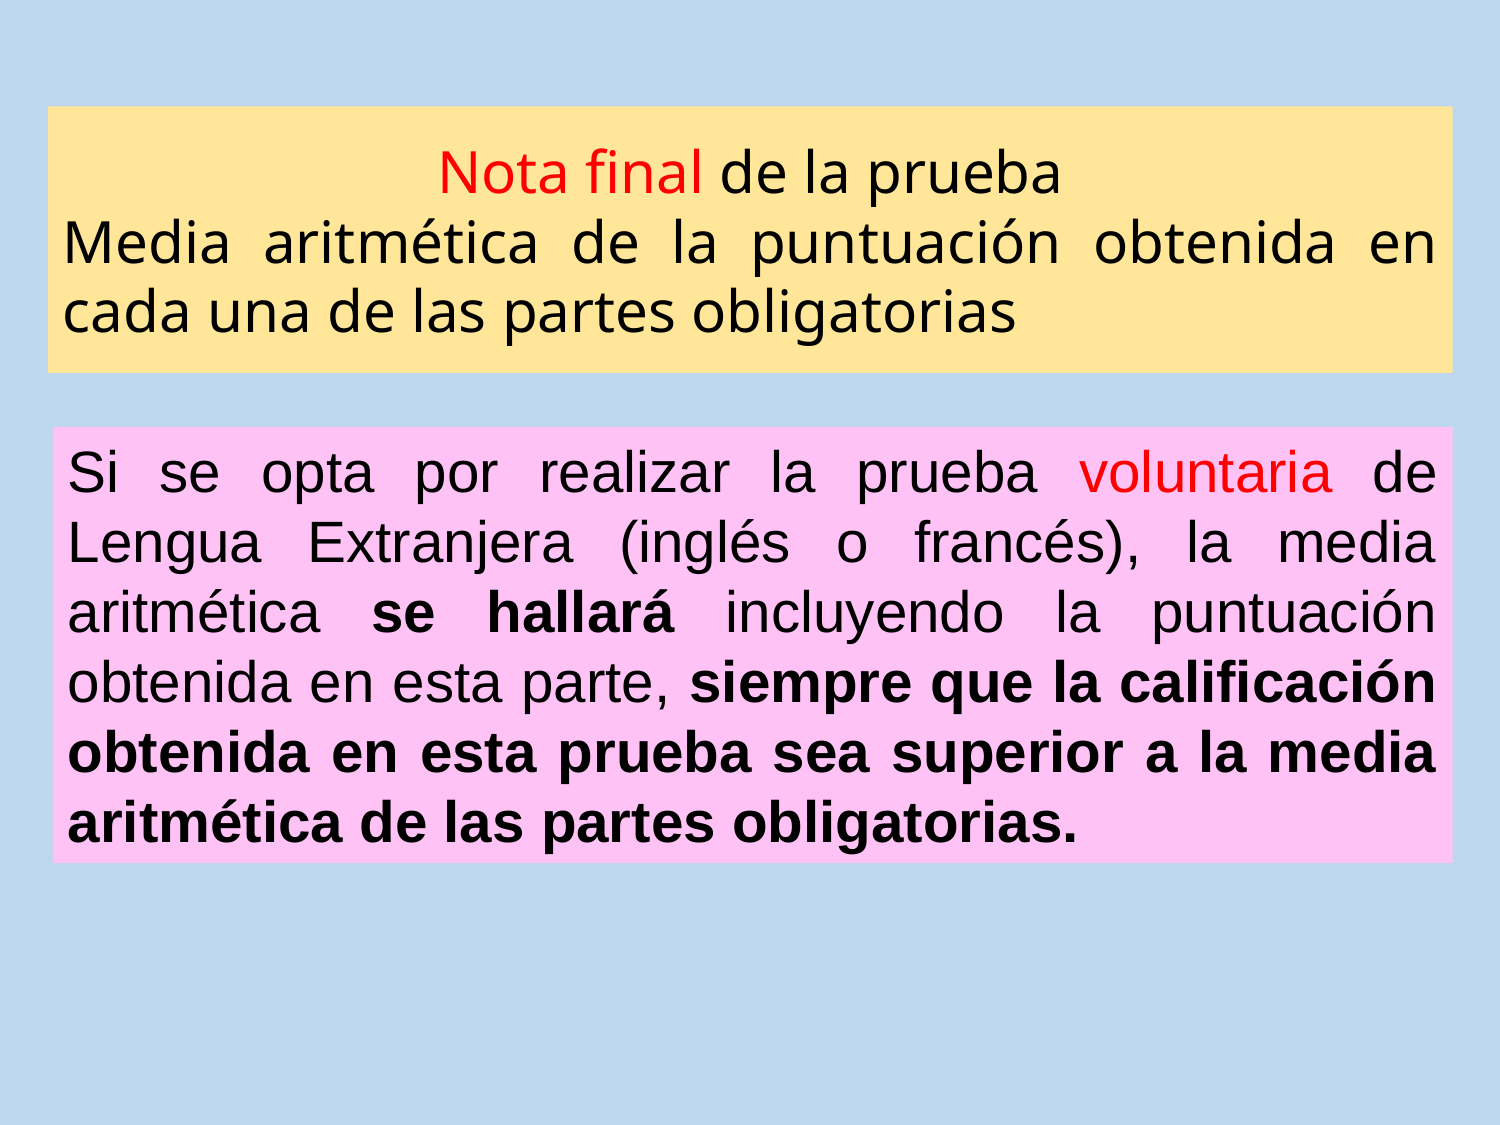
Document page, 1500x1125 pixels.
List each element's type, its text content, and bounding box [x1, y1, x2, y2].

text_box Nota final de la prueba Media aritmética de la puntuación obtenida en cada una de las partes obligatorias [48, 106, 1453, 373]
text_box Si se opta por realizar la prueba voluntaria de Lengua Extranjera (inglés o francés), la media aritmética se hallará incluyendo la puntuación obtenida en esta parte, siempre que la calificación obtenida en esta prueba sea superior a la media aritmética de las partes obligatorias. [52, 426, 1453, 864]
